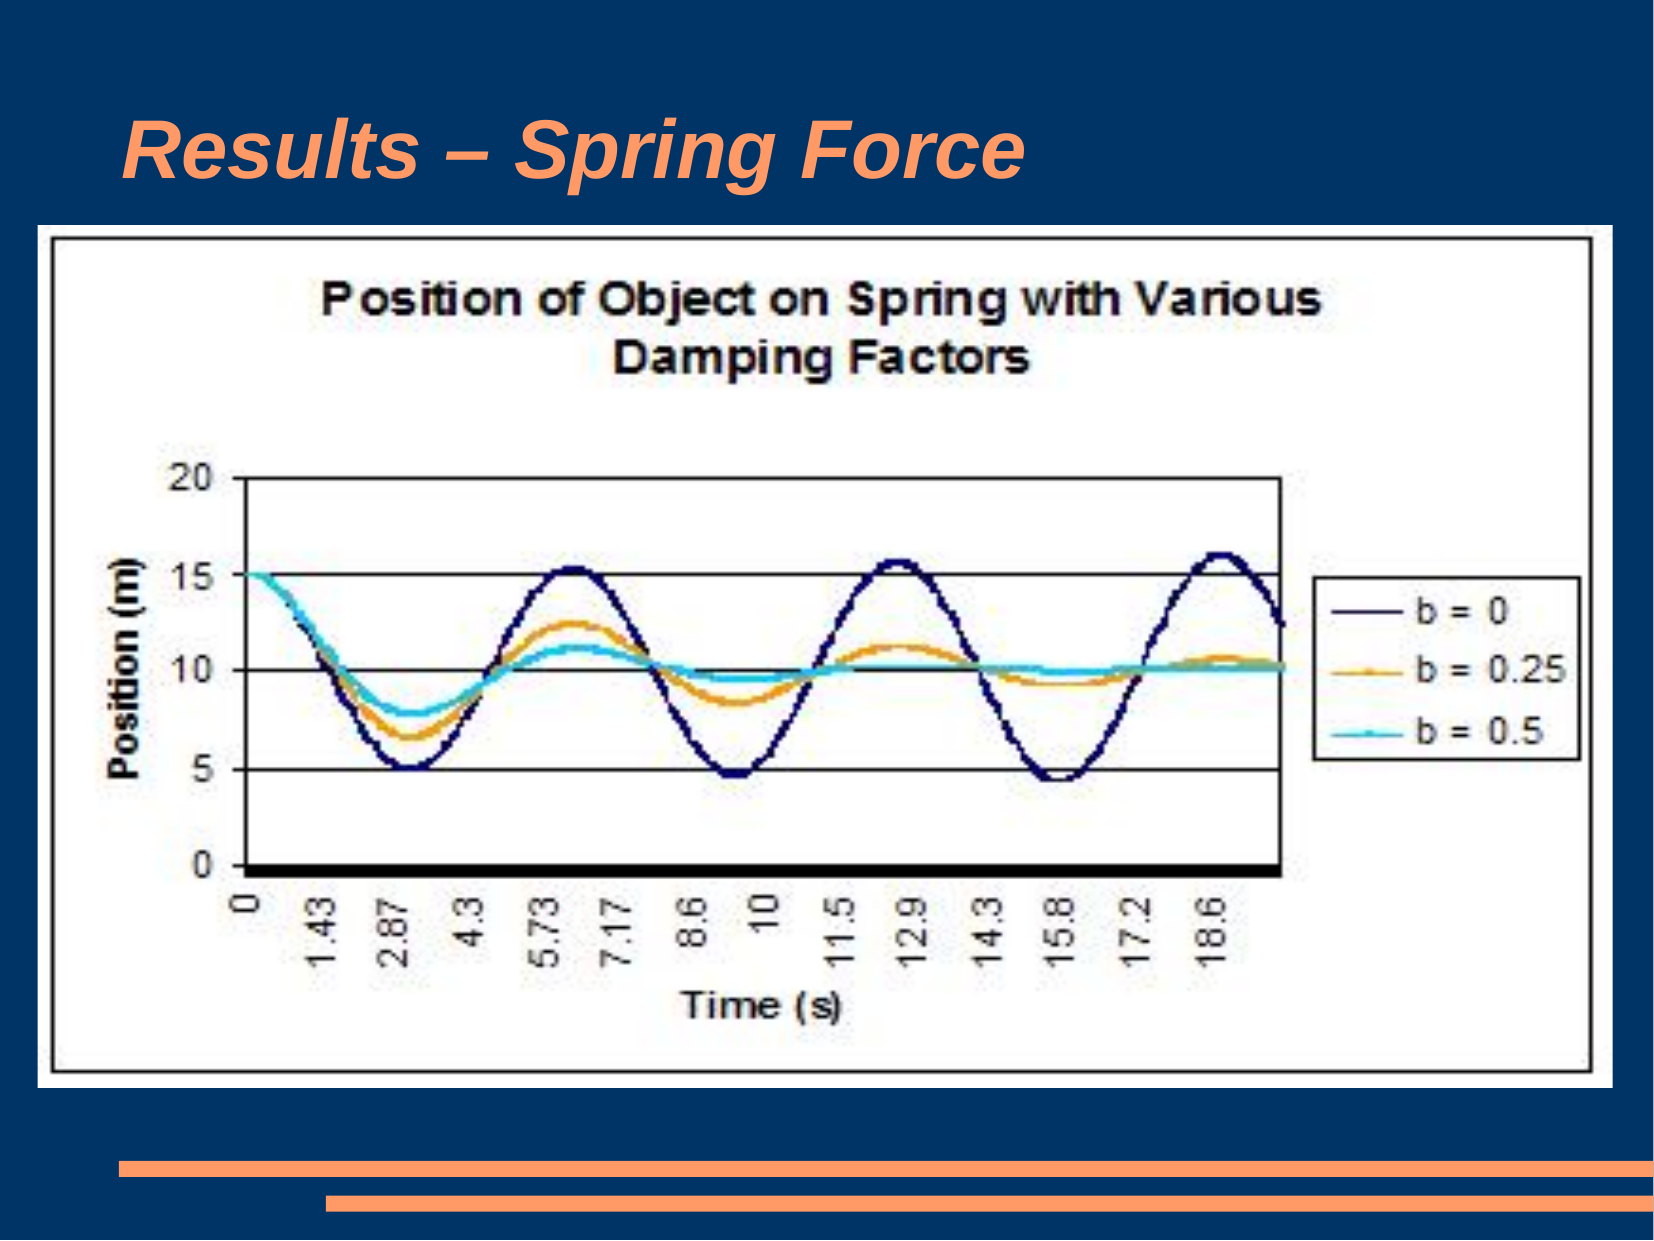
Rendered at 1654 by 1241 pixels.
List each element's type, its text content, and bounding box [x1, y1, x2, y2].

title Results – Spring Force [121, 46, 1534, 225]
picture [37, 225, 1613, 1088]
